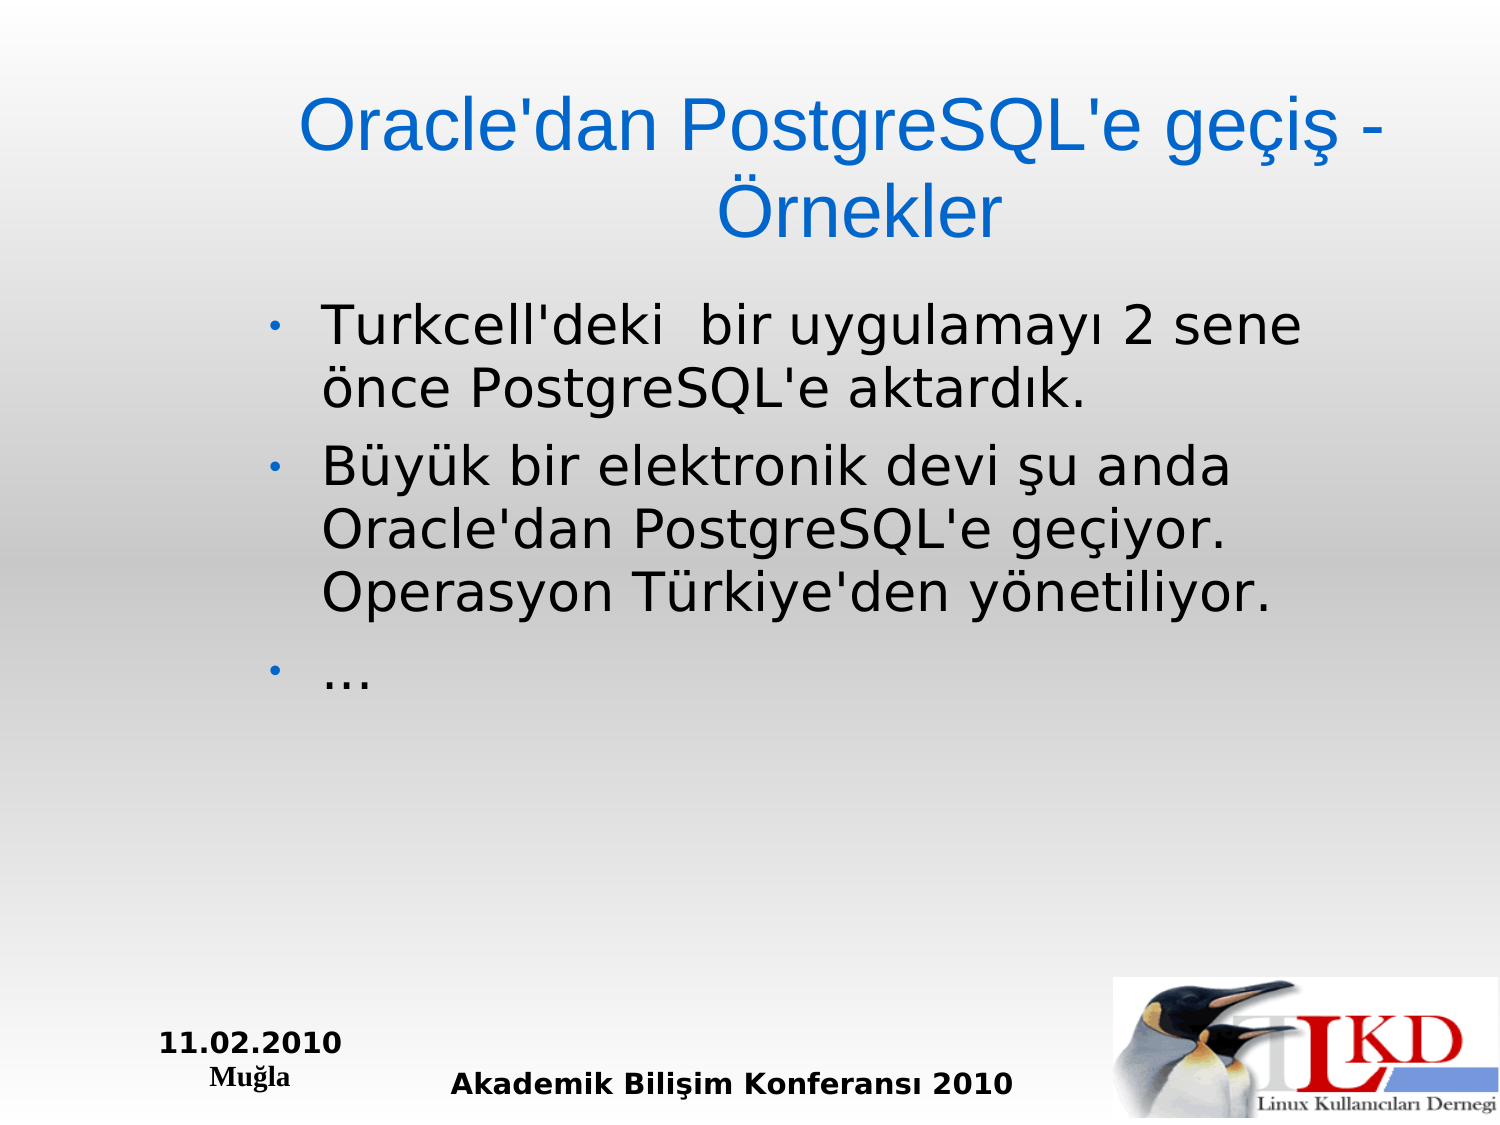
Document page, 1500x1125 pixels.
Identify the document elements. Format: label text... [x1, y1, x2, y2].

picture [1113, 977, 1499, 1118]
title Oracle'dan PostgreSQL'e geçiş - Örnekler [224, 53, 1425, 280]
list Turkcell'deki bir uygulamayı 2 sene önce PostgreSQL'e aktardık. Büyük bir elektronik devi şu anda Oracle'dan PostgreSQL'e geçiyor. Operasyon Türkiye'den yönetiliyor. ... [171, 293, 1372, 969]
